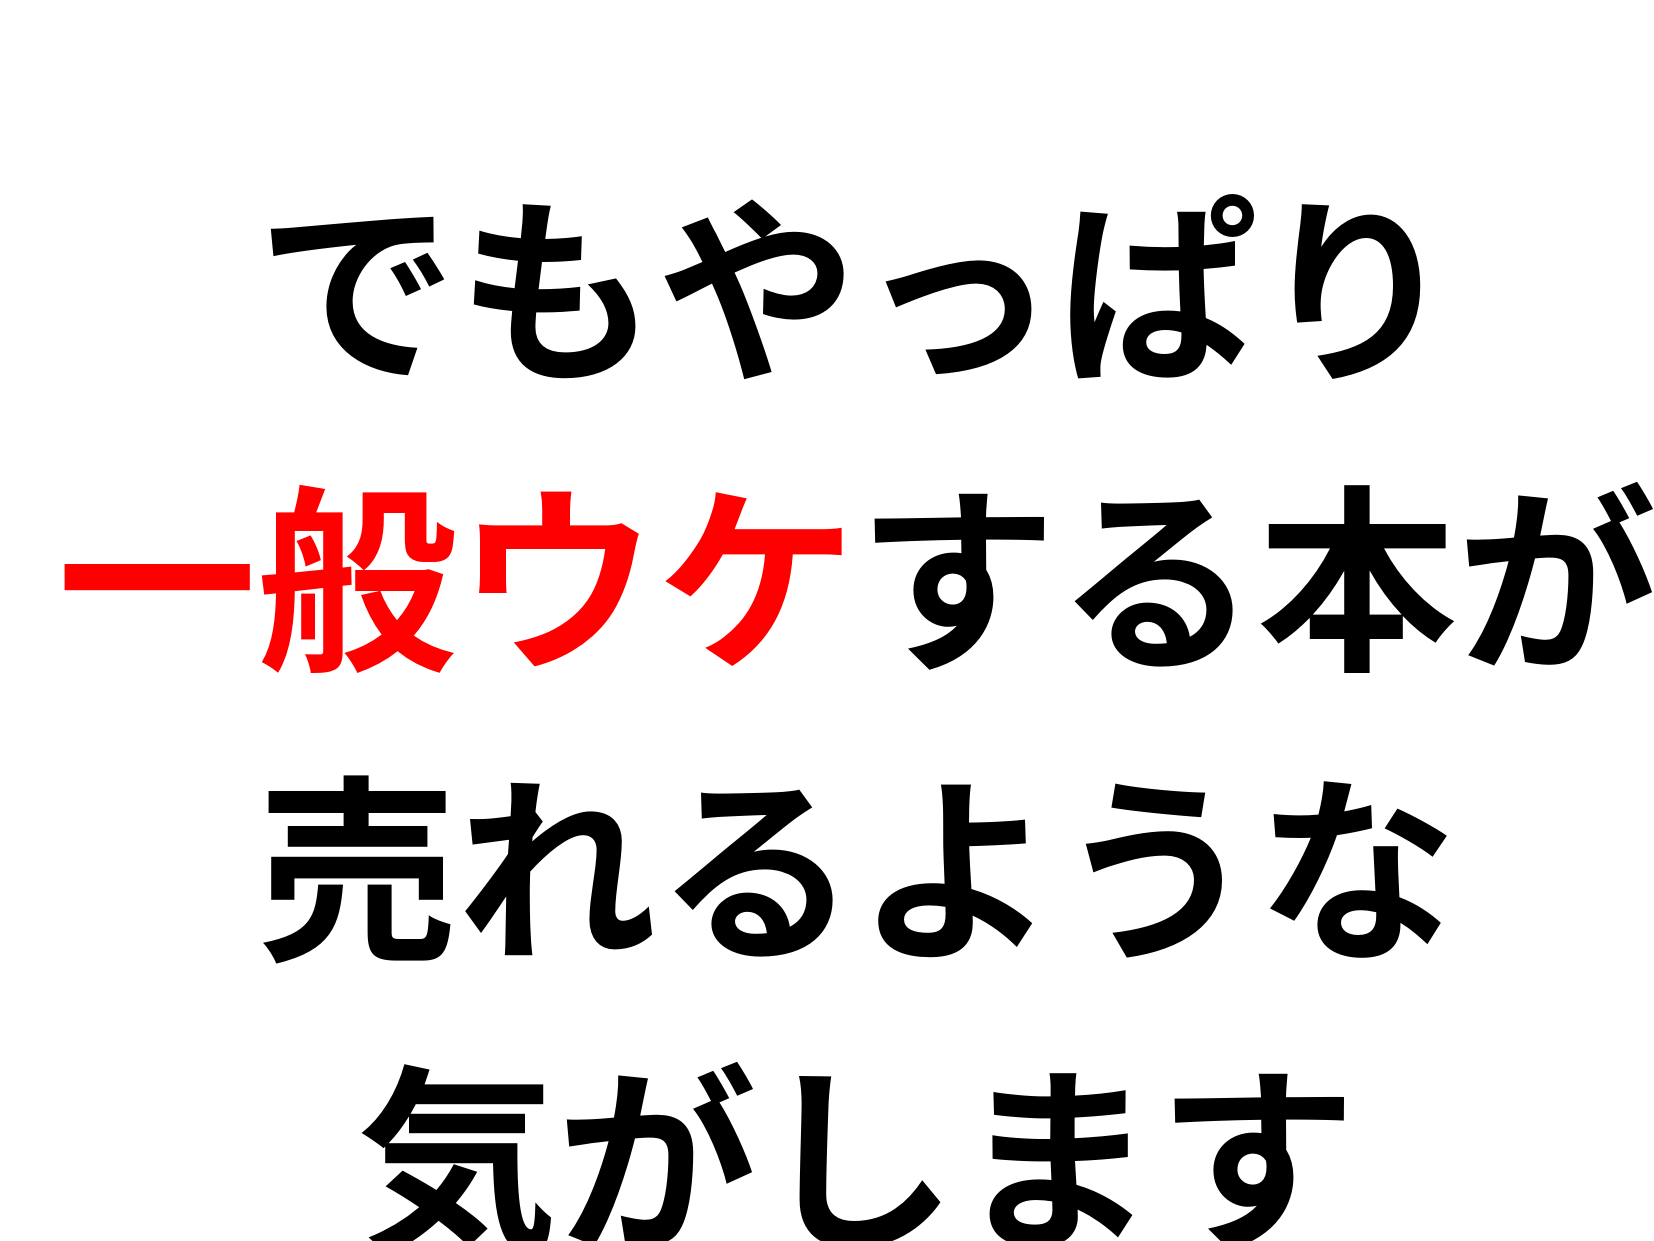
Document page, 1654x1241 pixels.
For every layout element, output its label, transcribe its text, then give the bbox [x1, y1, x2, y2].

text_box でもやっぱり 一般ウケする本が 売れるような 気がします [42, 126, 1601, 1003]
